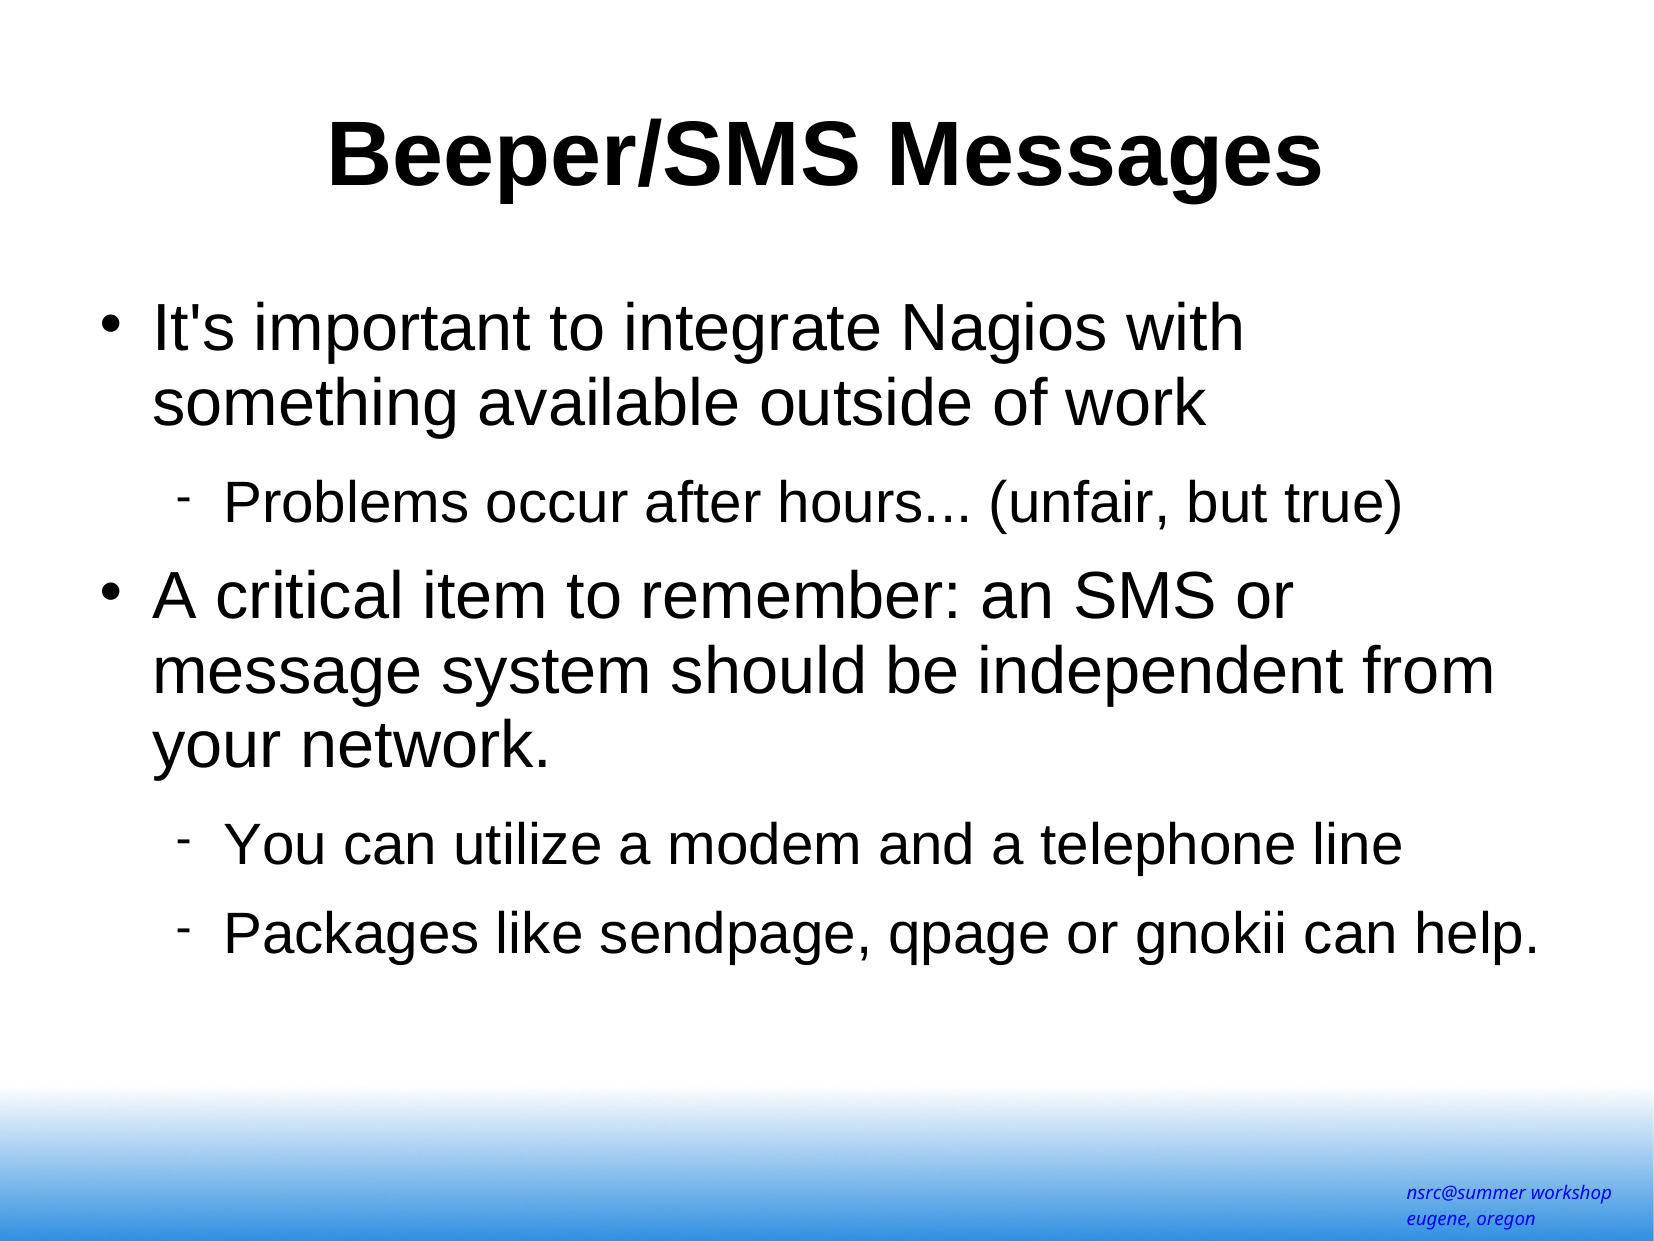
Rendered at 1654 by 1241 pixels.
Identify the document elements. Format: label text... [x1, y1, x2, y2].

title Beeper/SMS Messages [82, 49, 1571, 257]
list It's important to integrate Nagios with something available outside of work Problems occur after hours... (unfair, but true) A critical item to remember: an SMS or message system should be independent from your network. You can utilize a modem and a telephone line Packages like sendpage, qpage or gnokii can help. [82, 290, 1571, 1120]
picture [0, 1083, 1654, 1241]
